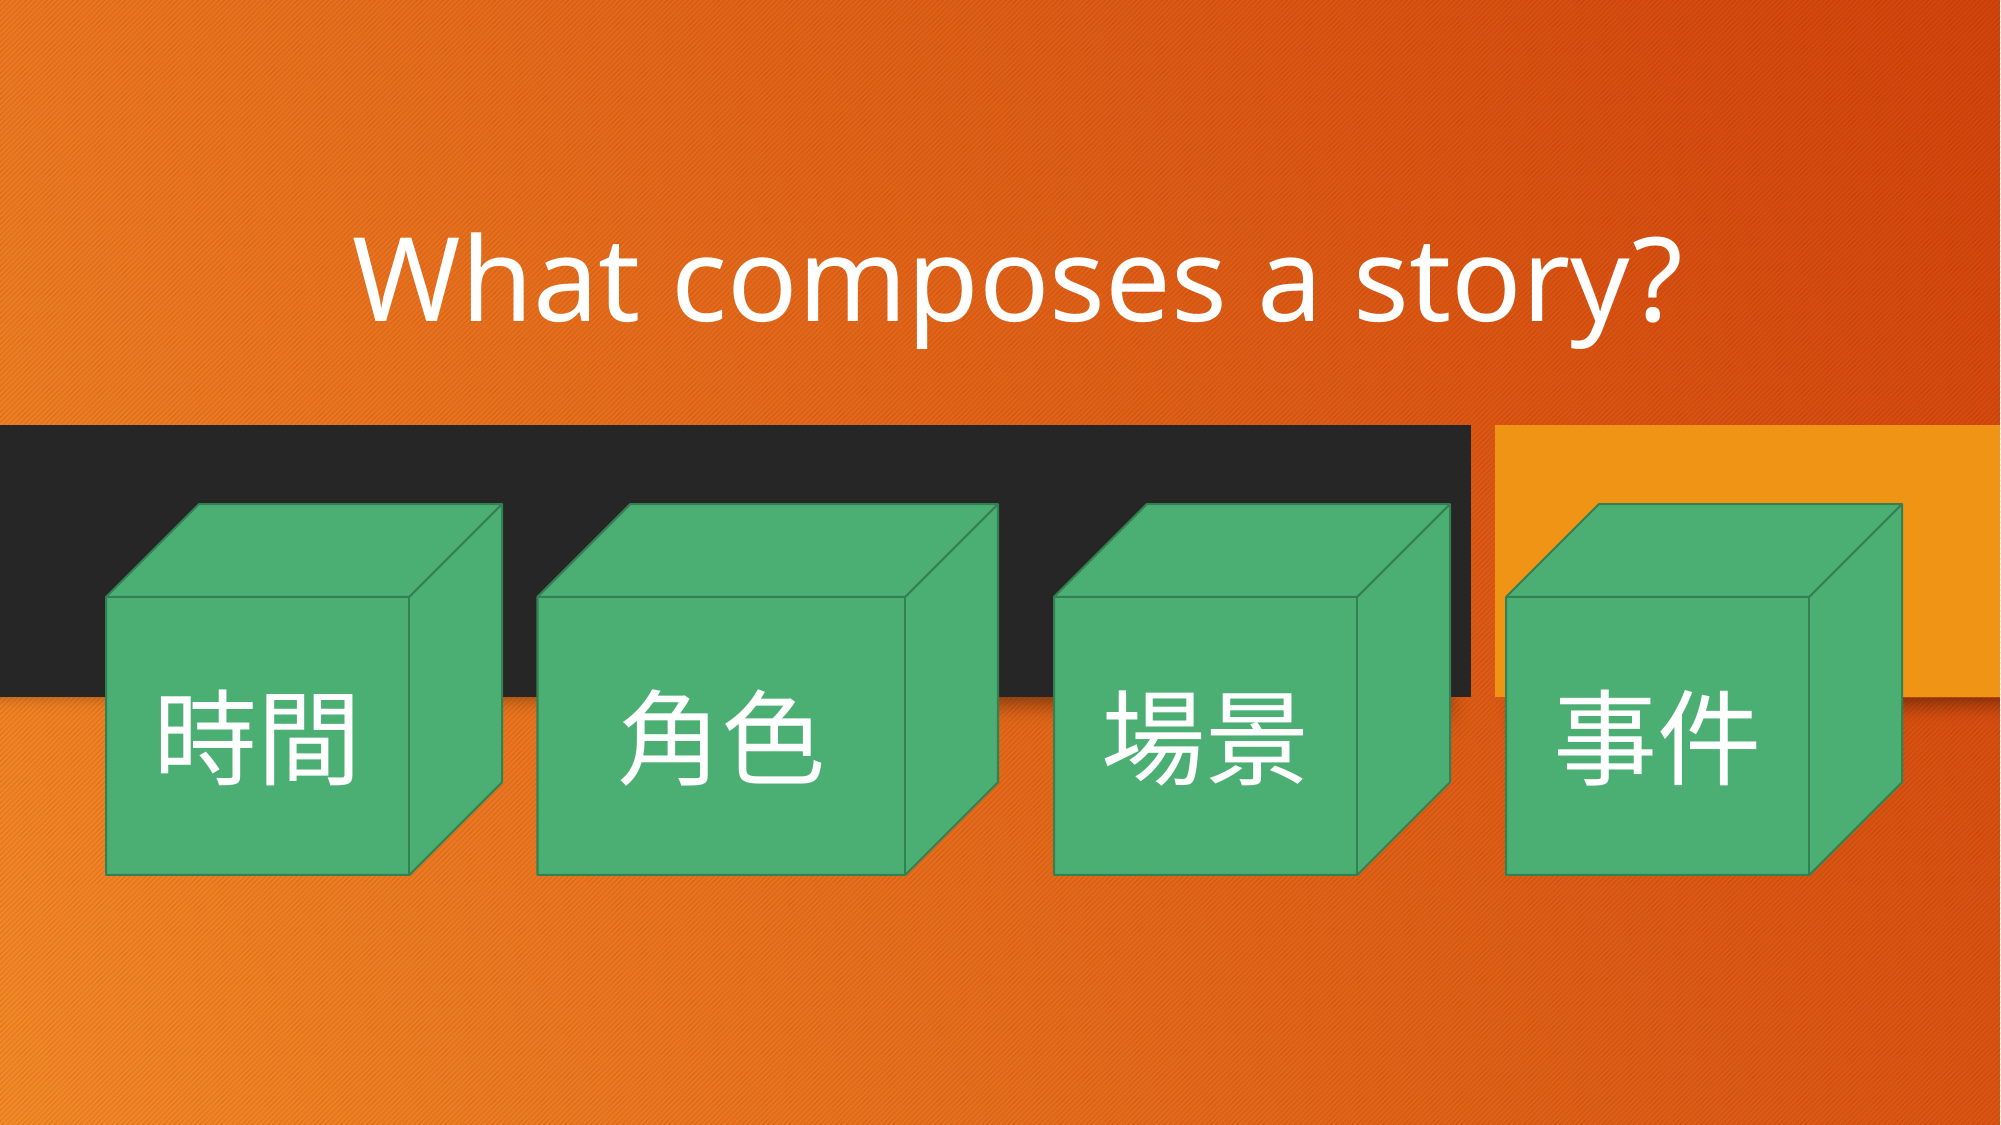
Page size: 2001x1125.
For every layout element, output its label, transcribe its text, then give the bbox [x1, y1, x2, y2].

text_box 場景 [1054, 504, 1451, 875]
text_box 角色 [537, 504, 998, 875]
text_box 時間 [106, 504, 503, 875]
text_box What composes a story? [66, 198, 1970, 353]
text_box 事件 [1506, 504, 1903, 875]
